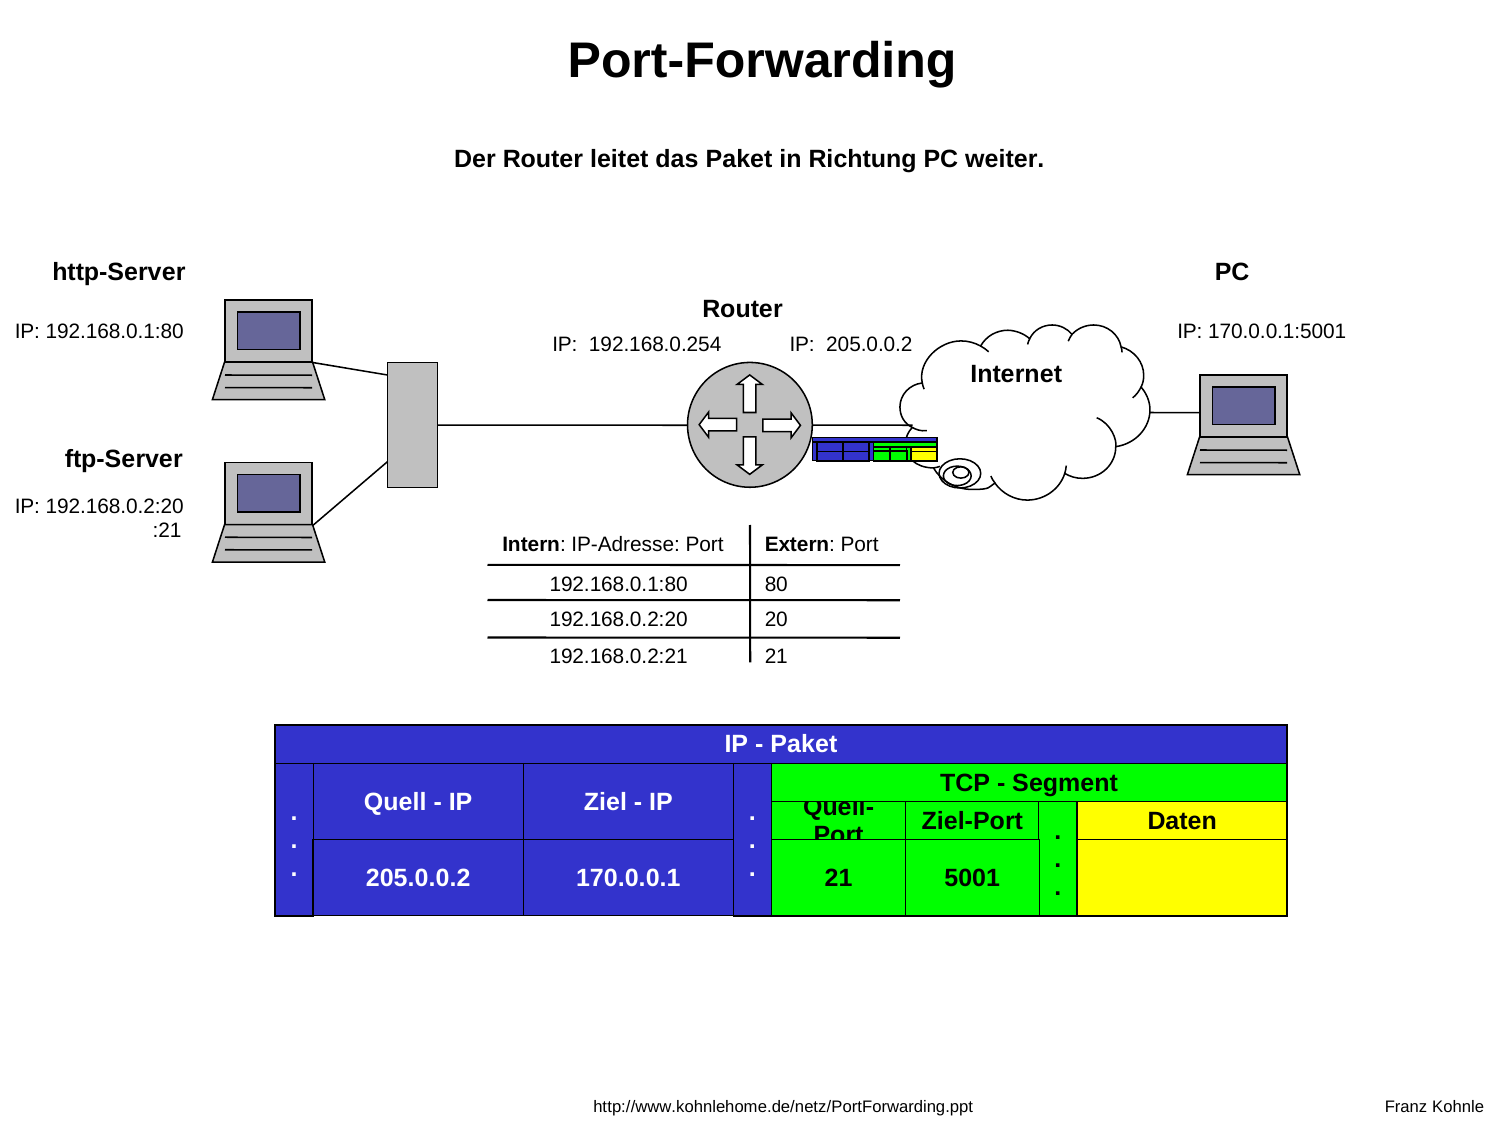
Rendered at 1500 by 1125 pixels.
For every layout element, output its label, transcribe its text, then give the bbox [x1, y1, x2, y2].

text_box ... [1038, 802, 1078, 916]
text_box 5001 [905, 839, 1040, 916]
text_box TCP - Segment [771, 763, 1287, 802]
text_box Intern: IP-Adresse: Port [487, 524, 749, 563]
text_box 80 [752, 566, 901, 599]
text_box Ziel-Port [905, 802, 1038, 839]
text_box Extern: Port [752, 524, 901, 564]
text_box [387, 362, 438, 488]
text_box Der Router leitet das Paket in Richtung PC weiter. [439, 137, 1061, 181]
text_box 192.168.0.1:80 [487, 566, 749, 599]
text_box Router [687, 287, 798, 331]
text_box 21 [750, 637, 901, 678]
text_box Daten [1078, 801, 1288, 840]
text_box ... [275, 763, 314, 916]
text_box 192.168.0.2:20 [487, 602, 750, 625]
text_box 20 [750, 601, 901, 636]
text_box Franz Kohnle [1370, 1089, 1500, 1125]
text_box ftp-Server [49, 437, 199, 487]
text_box 170.0.0.1 [523, 839, 734, 916]
text_box IP: 192.168.0.1:80 [0, 312, 199, 352]
text_box 21 [771, 839, 905, 916]
text_box [1187, 375, 1300, 475]
text_box IP: 170.0.0.1:5001 [1162, 312, 1362, 352]
text_box IP: 192.168.0.254 [537, 324, 737, 364]
text_box Internet [899, 324, 1150, 501]
text_box Ziel - IP [524, 764, 734, 839]
text_box Quell - IP [314, 764, 524, 839]
text_box PC [1200, 249, 1265, 294]
text_box http://www.kohnlehome.de/netz/PortForwarding.ppt [578, 1089, 991, 1125]
text_box 192.168.0.2:21 [487, 637, 750, 663]
text_box http-Server [37, 249, 202, 322]
text_box [1078, 840, 1288, 916]
text_box ... [734, 764, 771, 916]
text_box [212, 299, 325, 400]
text_box Port-Forwarding [552, 24, 972, 97]
text_box 205.0.0.2 [313, 839, 523, 916]
text_box [212, 462, 325, 563]
text_box [687, 362, 938, 488]
text_box IP - Paket [275, 725, 1288, 764]
text_box Quell-Port [771, 802, 905, 839]
text_box IP: 192.168.0.2:20 :21 [0, 487, 199, 550]
text_box IP: 205.0.0.2 [774, 324, 928, 364]
